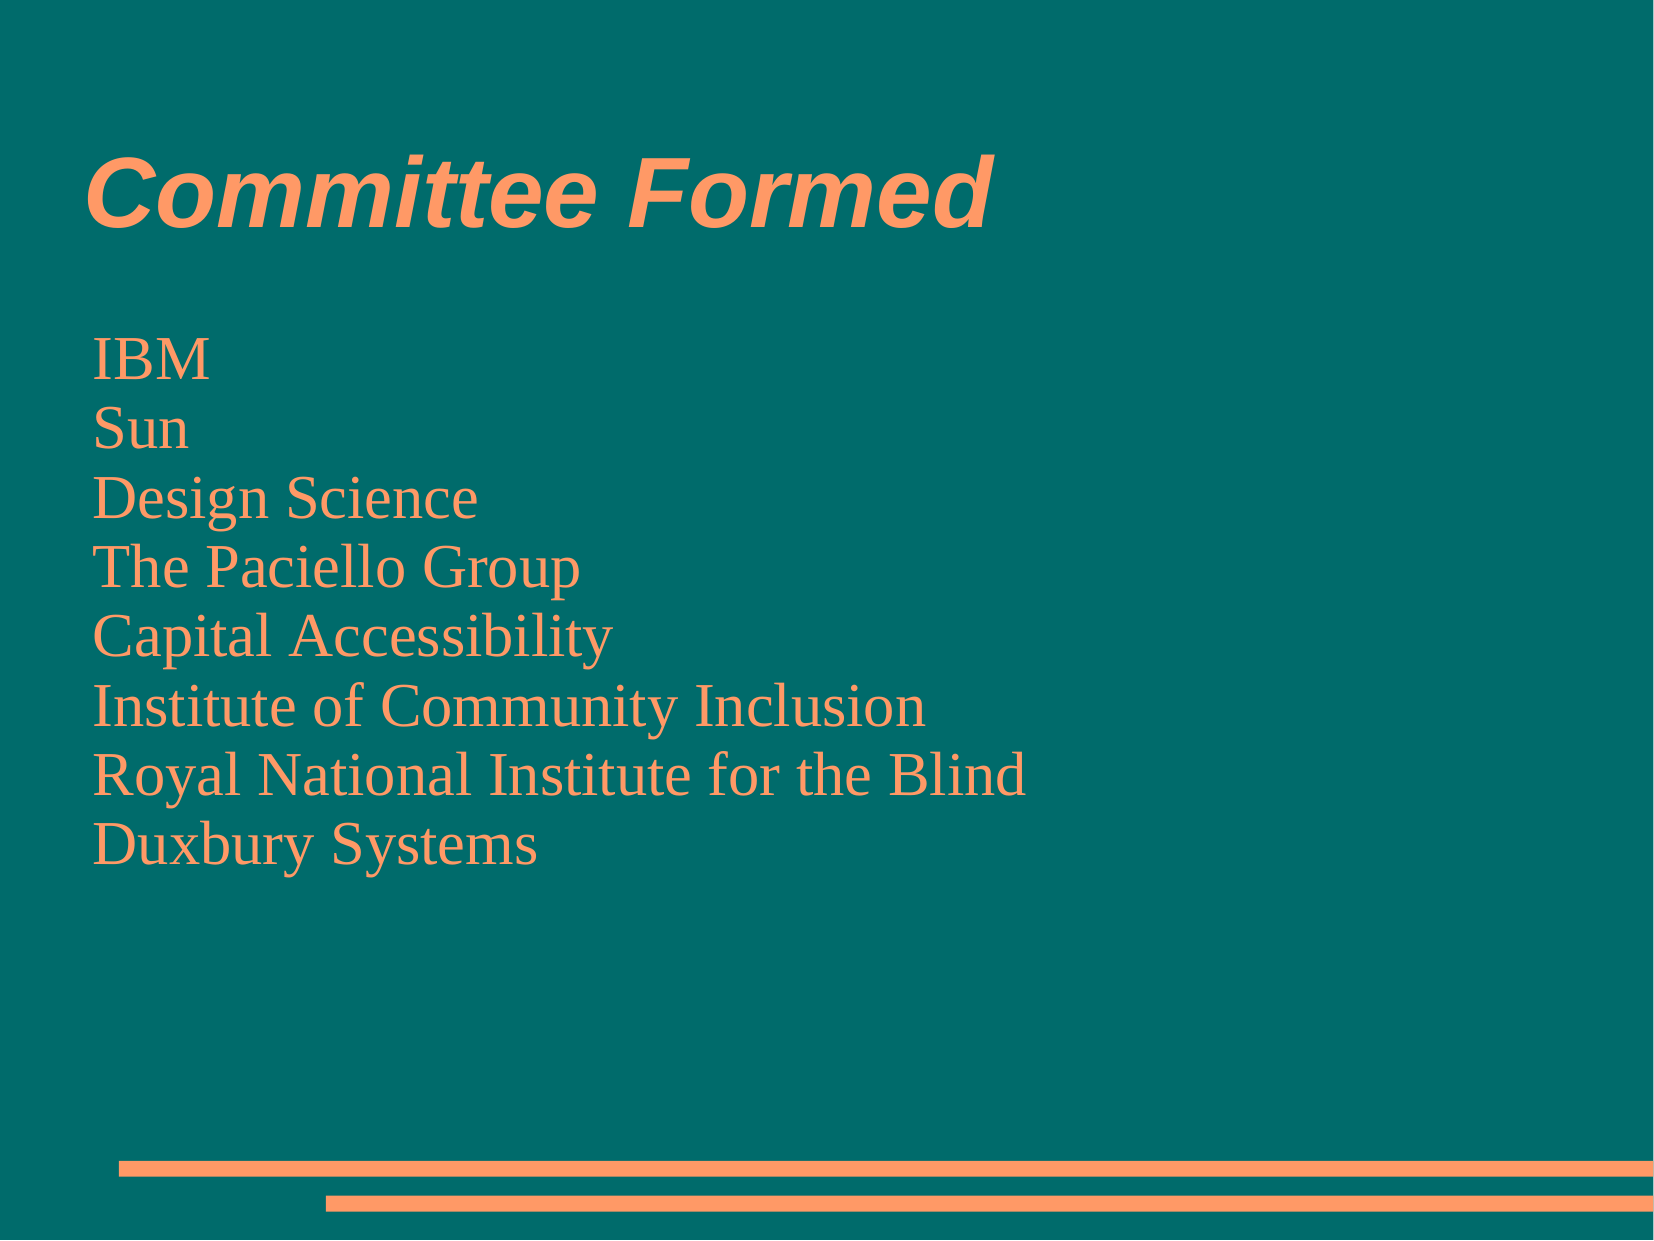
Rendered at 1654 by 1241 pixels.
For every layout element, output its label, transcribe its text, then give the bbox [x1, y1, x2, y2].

list IBM Sun Design Science The Paciello Group Capital Accessibility Institute of Community Inclusion Royal National Institute for the Blind Duxbury Systems [75, 323, 1604, 1201]
title Committee Formed [83, 134, 1585, 251]
